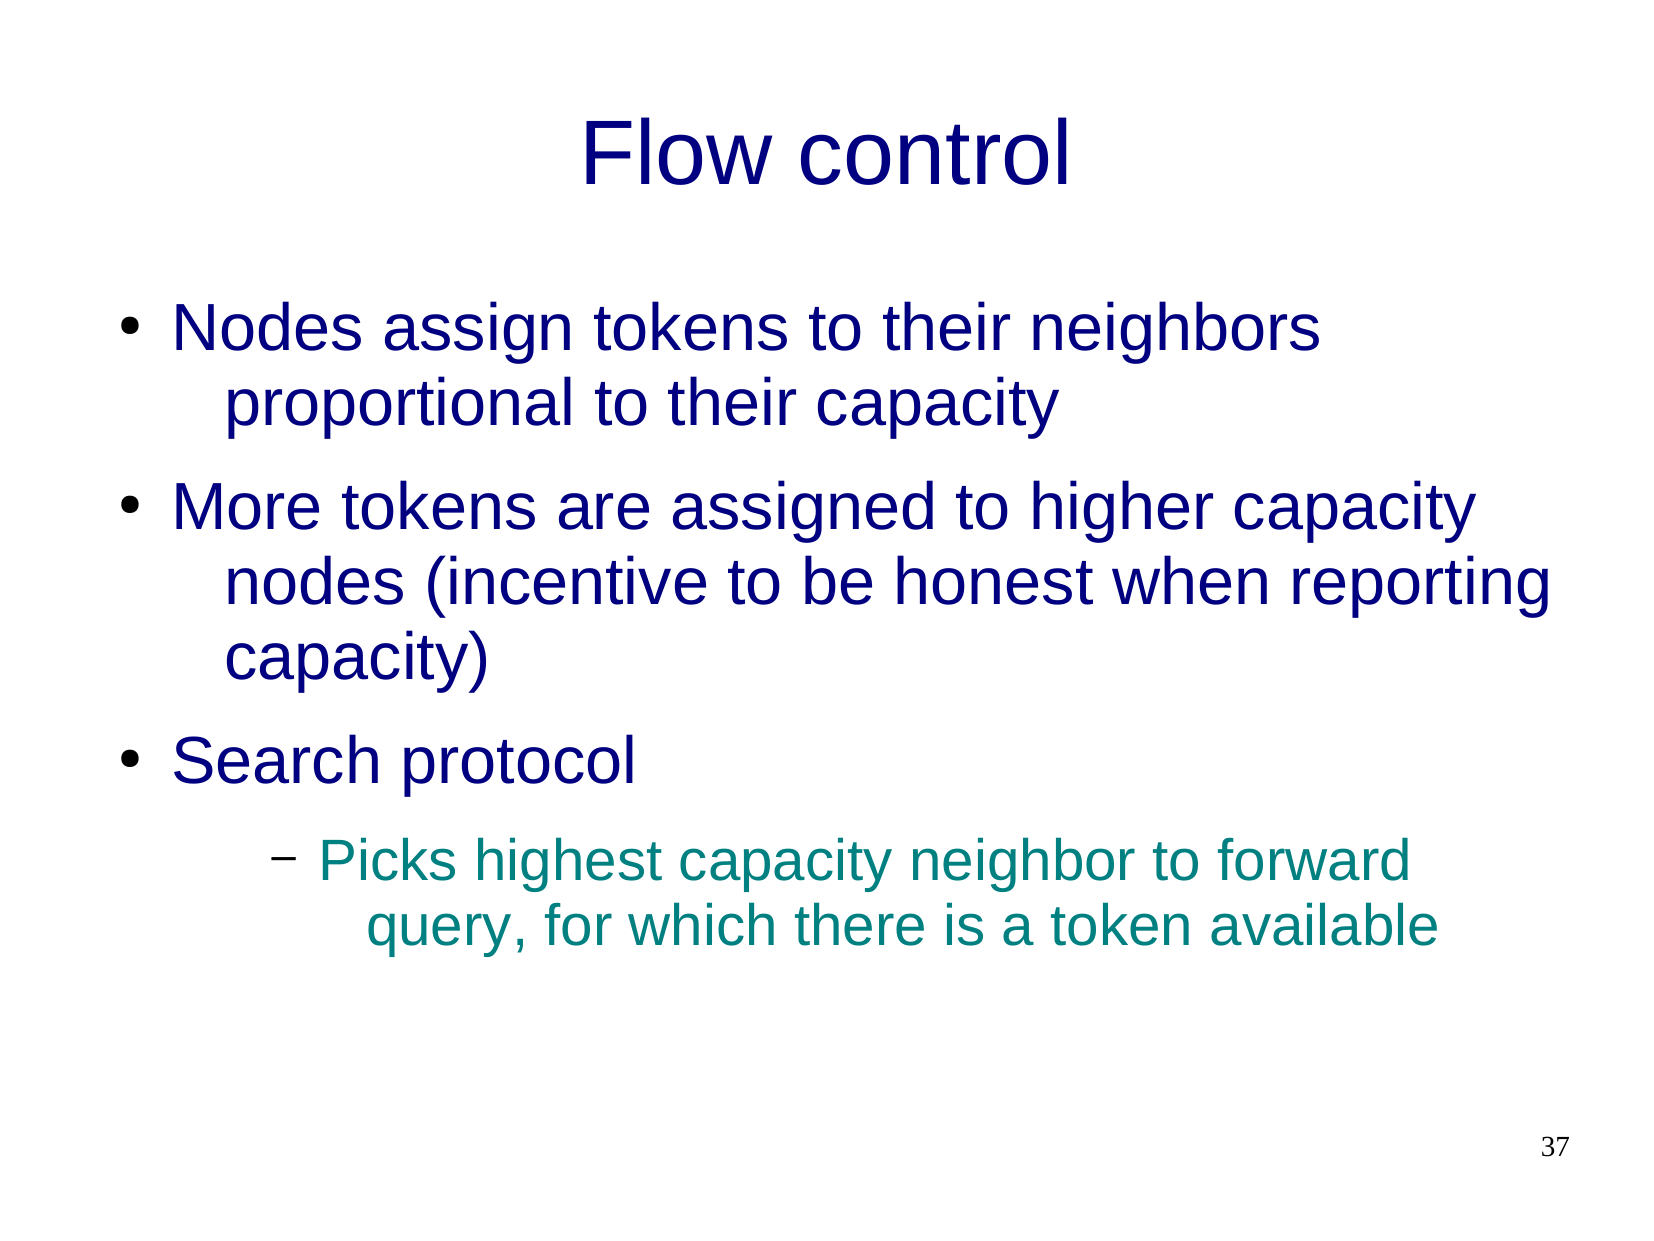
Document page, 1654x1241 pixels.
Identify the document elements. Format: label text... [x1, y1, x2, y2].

list Nodes assign tokens to their neighbors proportional to their capacity More tokens are assigned to higher capacity nodes (incentive to be honest when reporting capacity) Search protocol Picks highest capacity neighbor to forward query, for which there is a token available [82, 290, 1571, 1109]
title Flow control [82, 49, 1571, 257]
